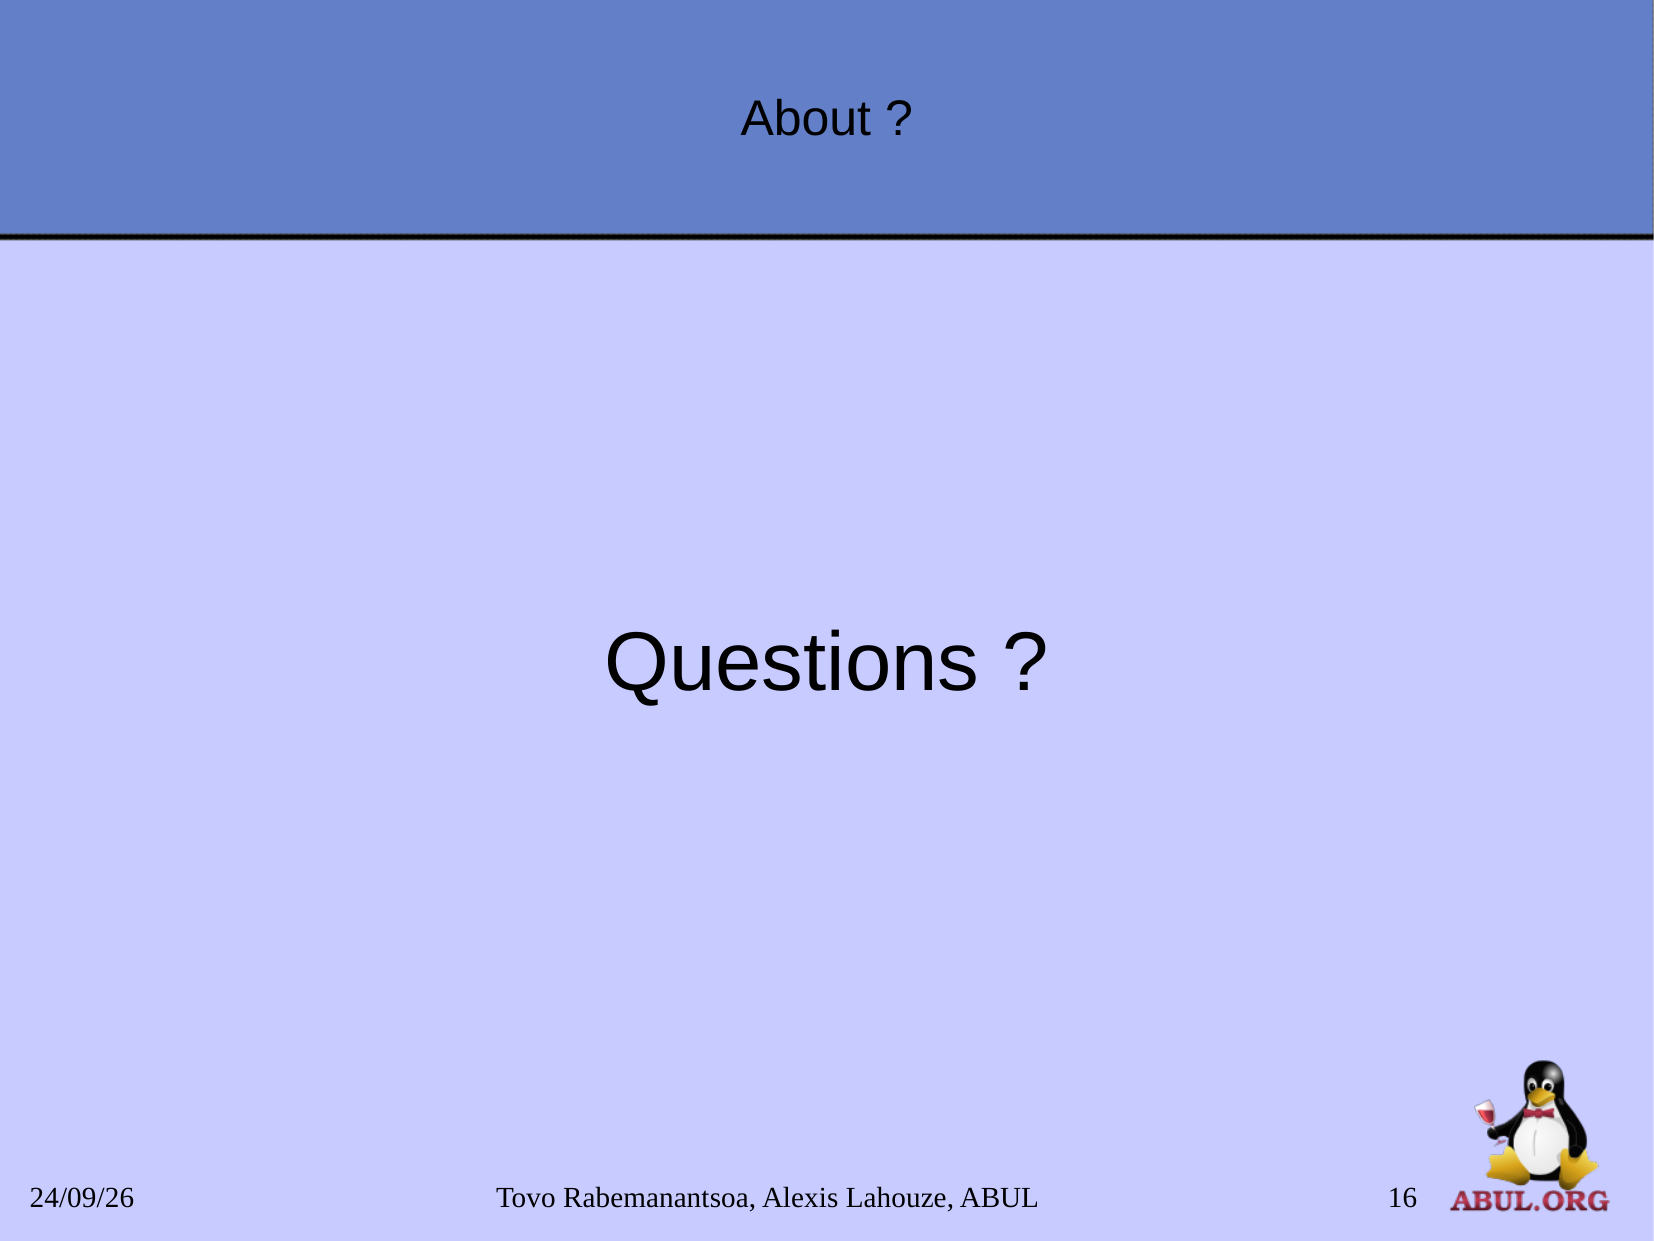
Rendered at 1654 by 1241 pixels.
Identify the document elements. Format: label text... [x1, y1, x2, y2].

title About ? [29, 29, 1625, 207]
picture [0, 0, 1654, 1241]
subtitle Questions ? [88, 297, 1565, 1027]
